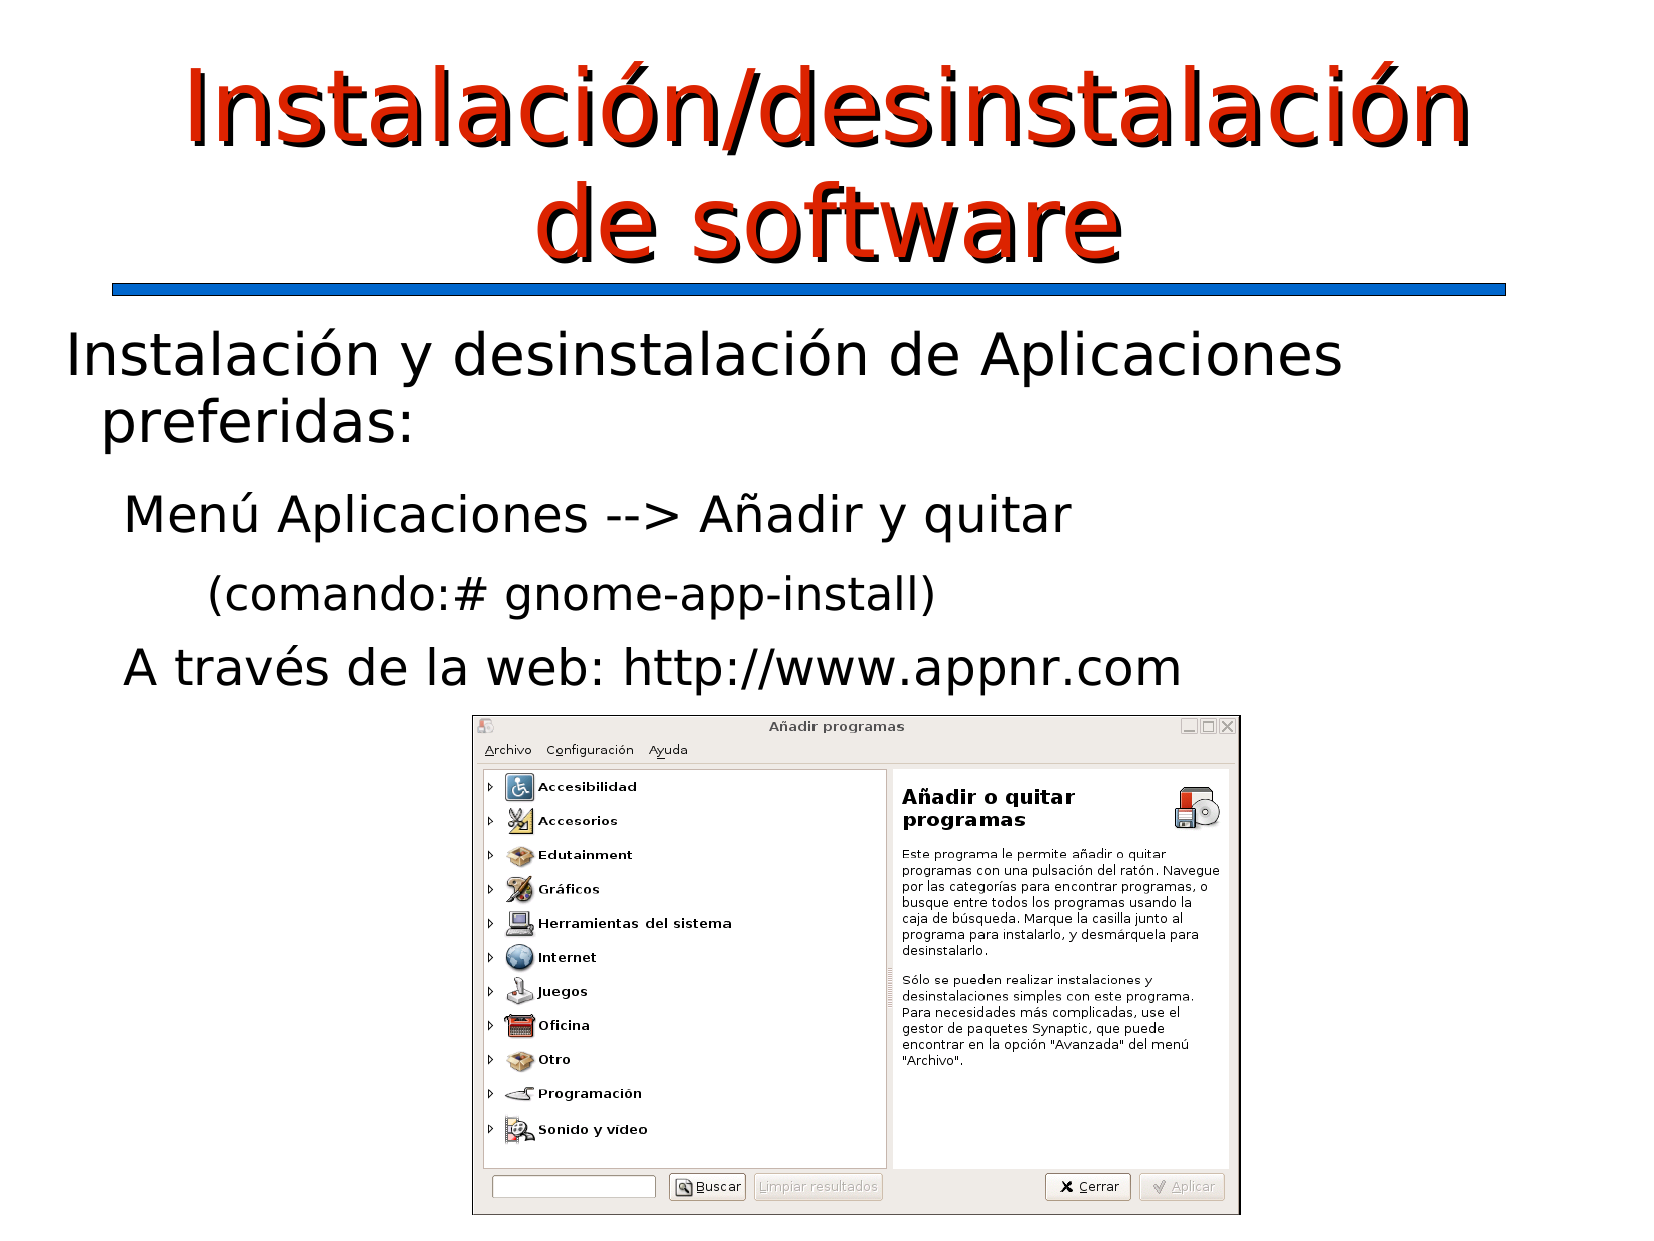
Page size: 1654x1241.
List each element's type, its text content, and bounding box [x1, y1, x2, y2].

list Instalación y desinstalación de Aplicaciones preferidas: Menú Aplicaciones --> Añadir y quitar (comando:# gnome-app-install) A través de la web: http://www.appnr.com [29, 321, 1625, 698]
title Instalación/desinstalación de software [121, 48, 1534, 282]
picture [472, 715, 1241, 1215]
